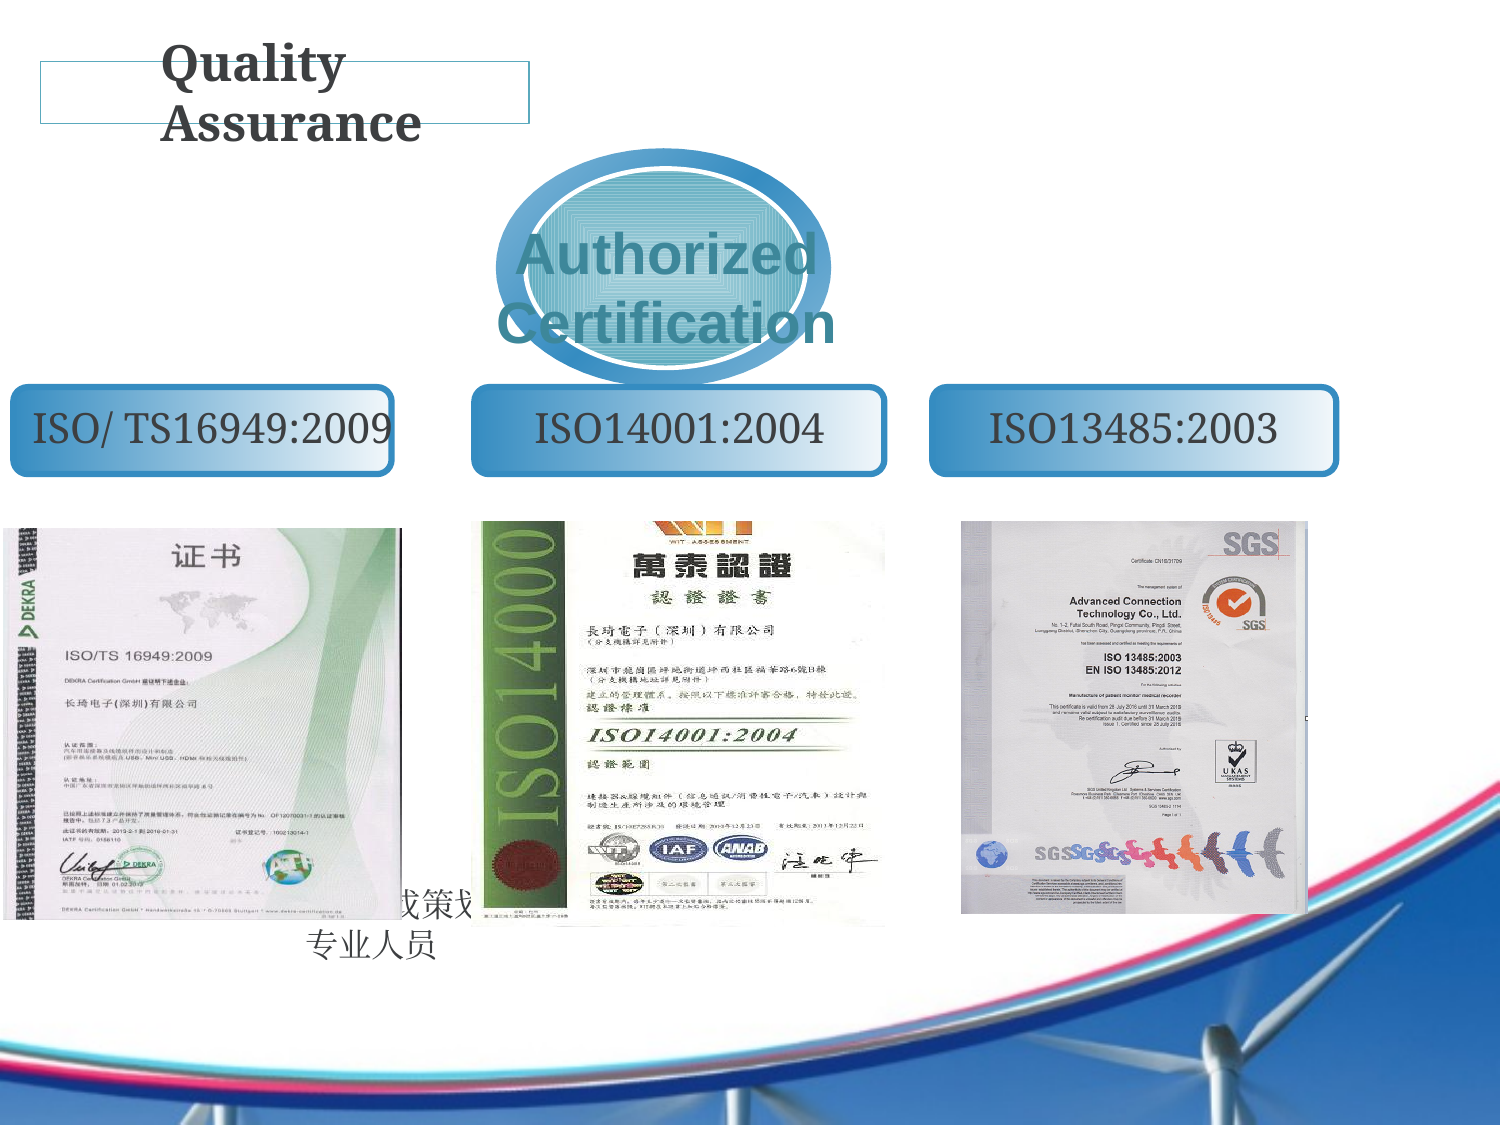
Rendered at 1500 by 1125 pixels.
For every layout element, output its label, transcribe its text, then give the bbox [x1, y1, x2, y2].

text_box [518, 148, 809, 208]
picture [0, 0, 1500, 1125]
text_box [564, 364, 763, 387]
text_box Quality Assurance [46, 24, 538, 160]
text_box Authorized Certification [474, 208, 860, 364]
text_box 多名来自咨询或策划公司 专业人员 [173, 876, 570, 972]
text_box ISO/ TS16949:2009 [13, 387, 392, 475]
text_box ISO14001:2004 [474, 387, 885, 475]
text_box ISO13485:2003 [932, 387, 1337, 475]
